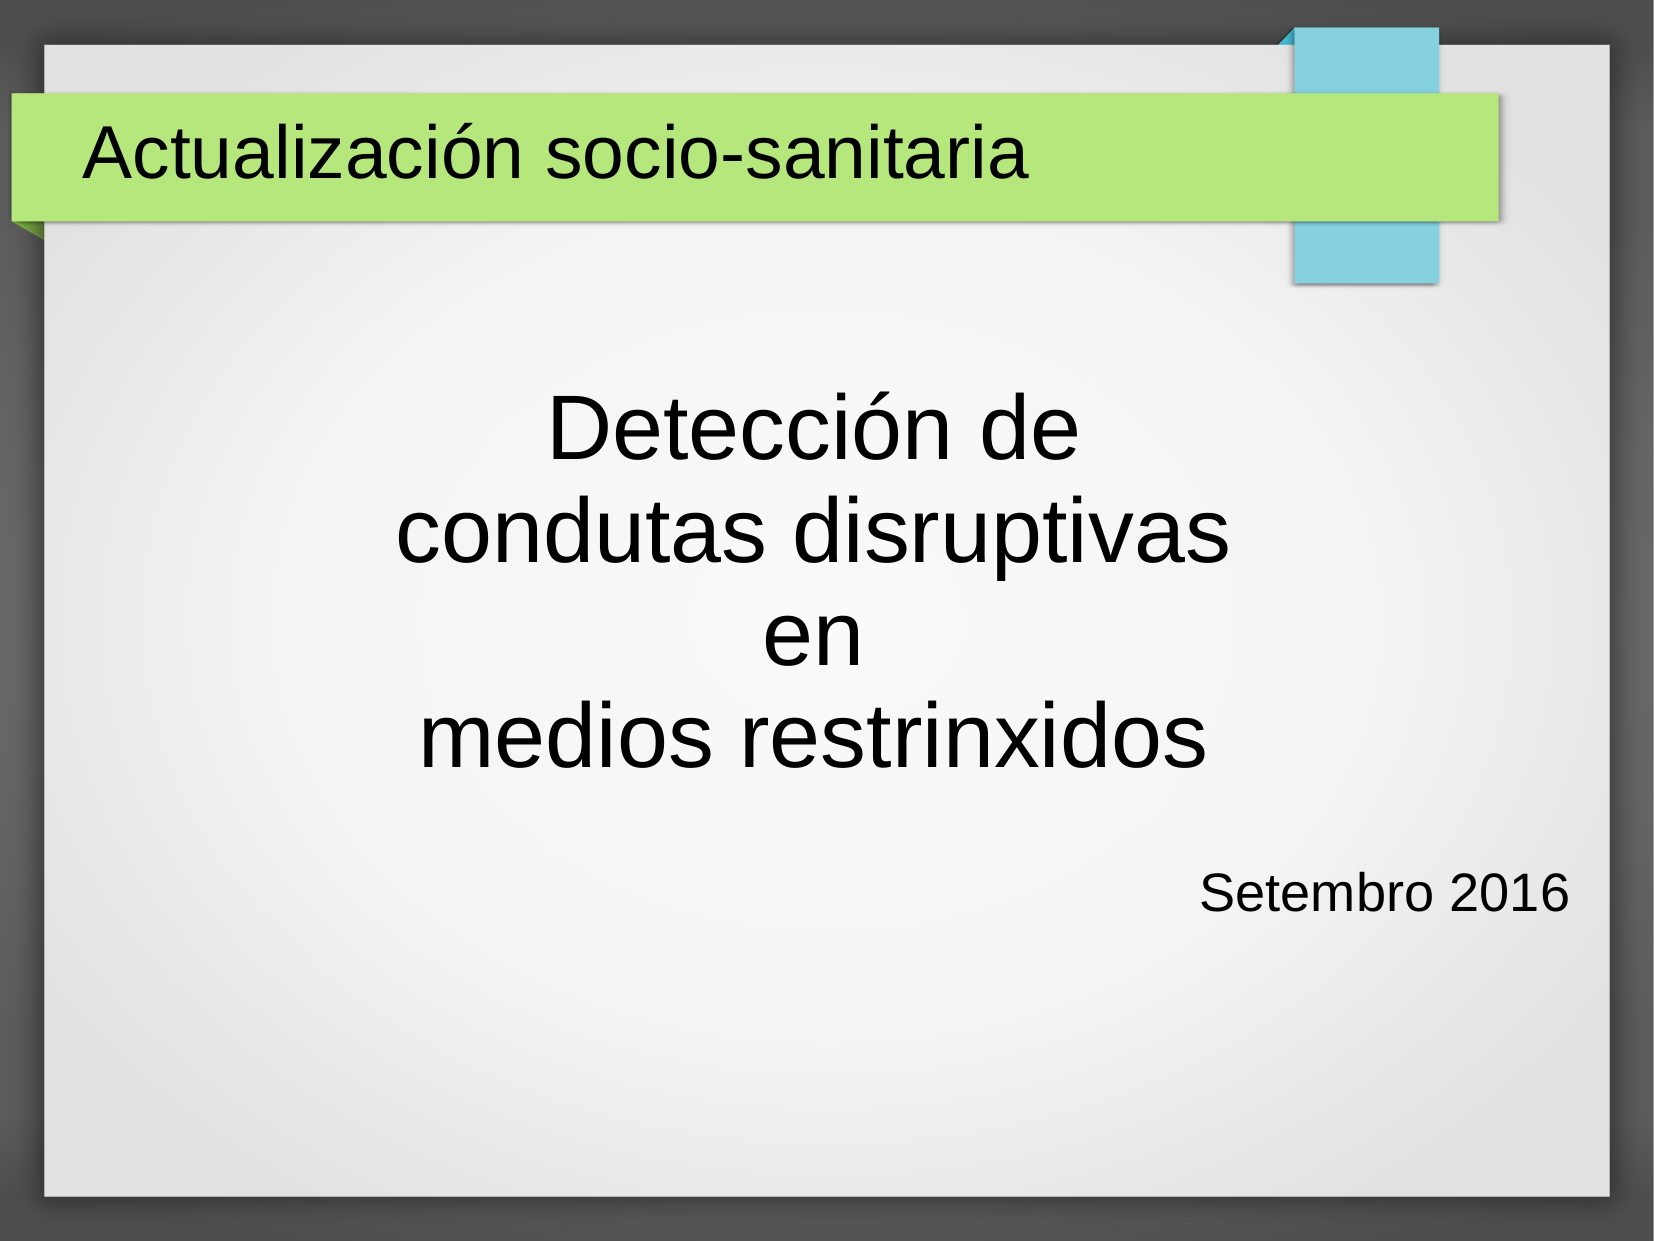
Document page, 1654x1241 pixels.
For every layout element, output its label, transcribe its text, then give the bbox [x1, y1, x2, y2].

picture [0, 0, 1654, 1241]
title Actualización socio-sanitaria [82, 49, 1571, 257]
subtitle Detección de condutas disruptivas en medios restrinxidos Setembro 2016 [82, 290, 1571, 1010]
